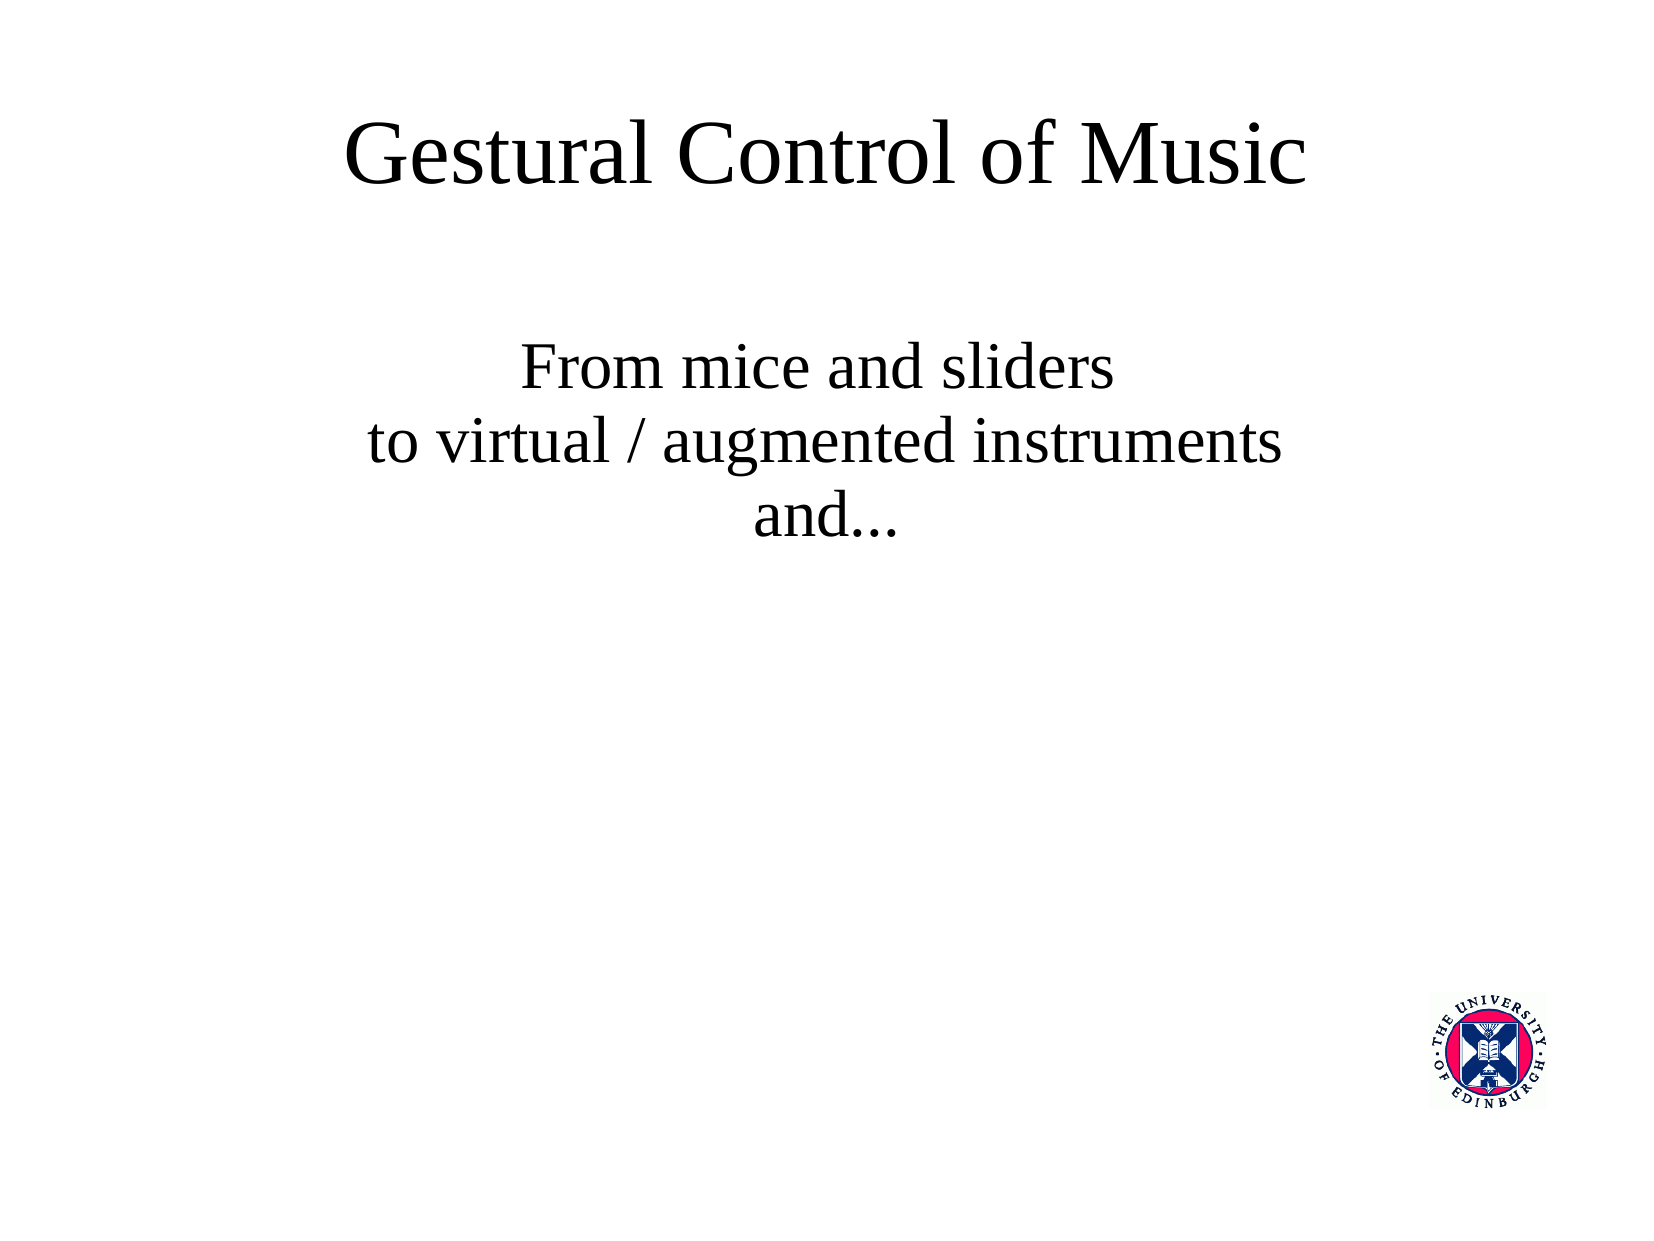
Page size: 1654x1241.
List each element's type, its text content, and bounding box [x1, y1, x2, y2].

picture [1423, 986, 1553, 1116]
title Gestural Control of Music [82, 56, 1571, 250]
subtitle From mice and sliders to virtual / augmented instruments and... [82, 297, 1571, 1102]
